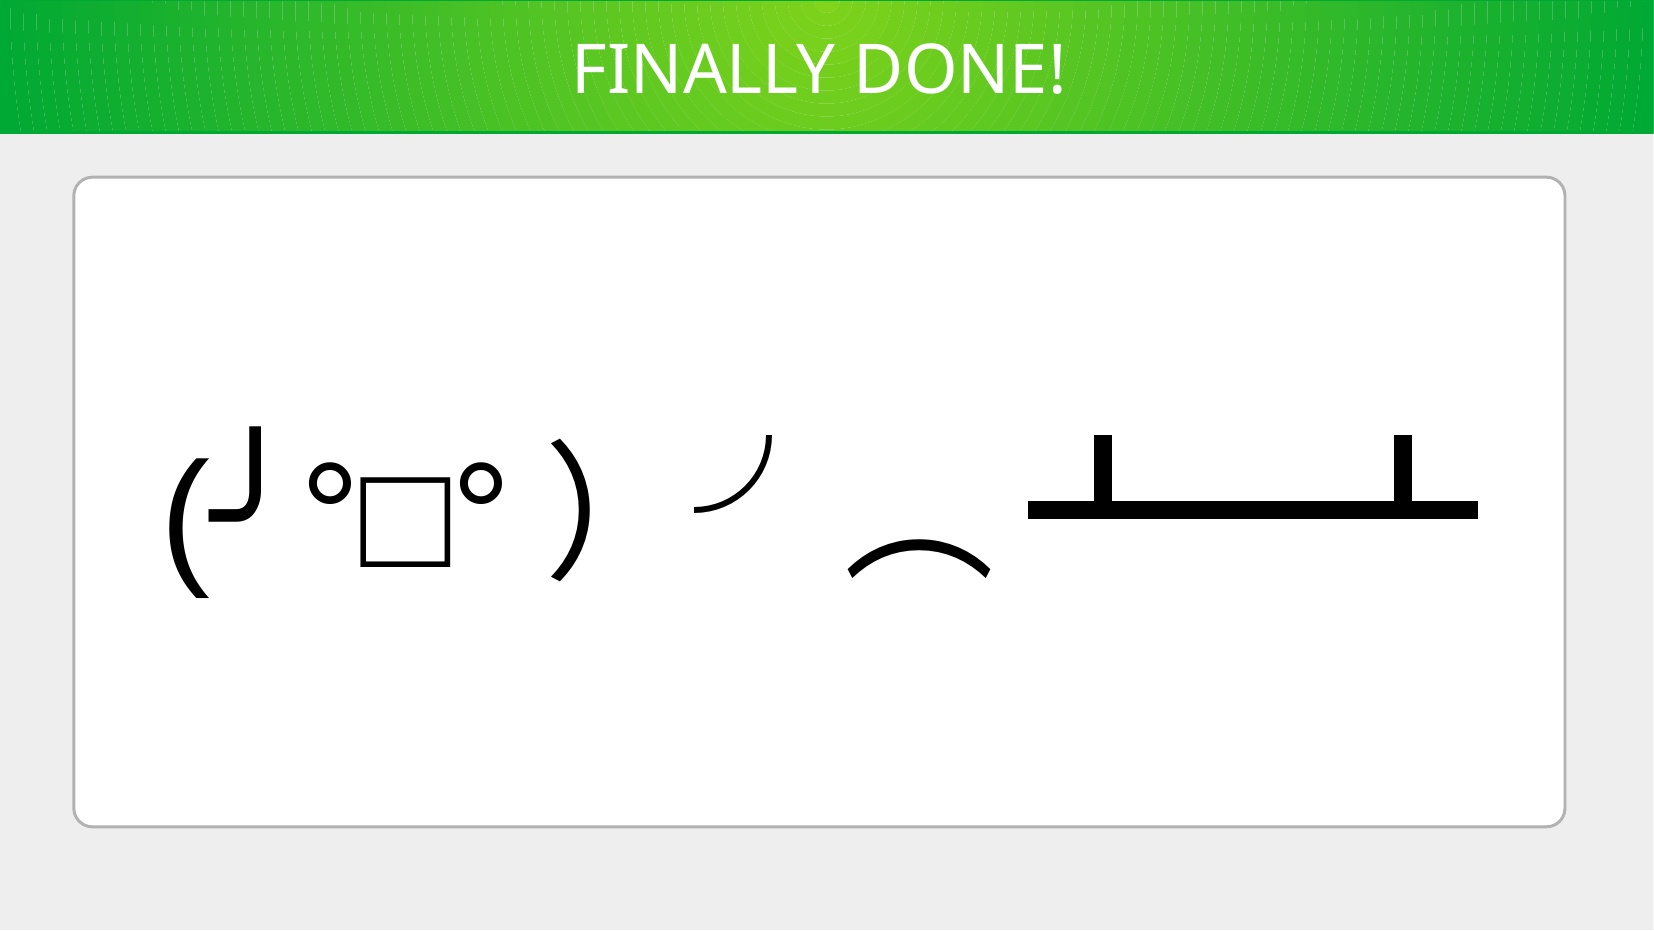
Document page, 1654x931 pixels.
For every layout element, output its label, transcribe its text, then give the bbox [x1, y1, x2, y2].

title FINALLY DONE! [73, 14, 1565, 119]
subtitle (╯°□°）╯︵ ┻━┻ [73, 177, 1565, 827]
